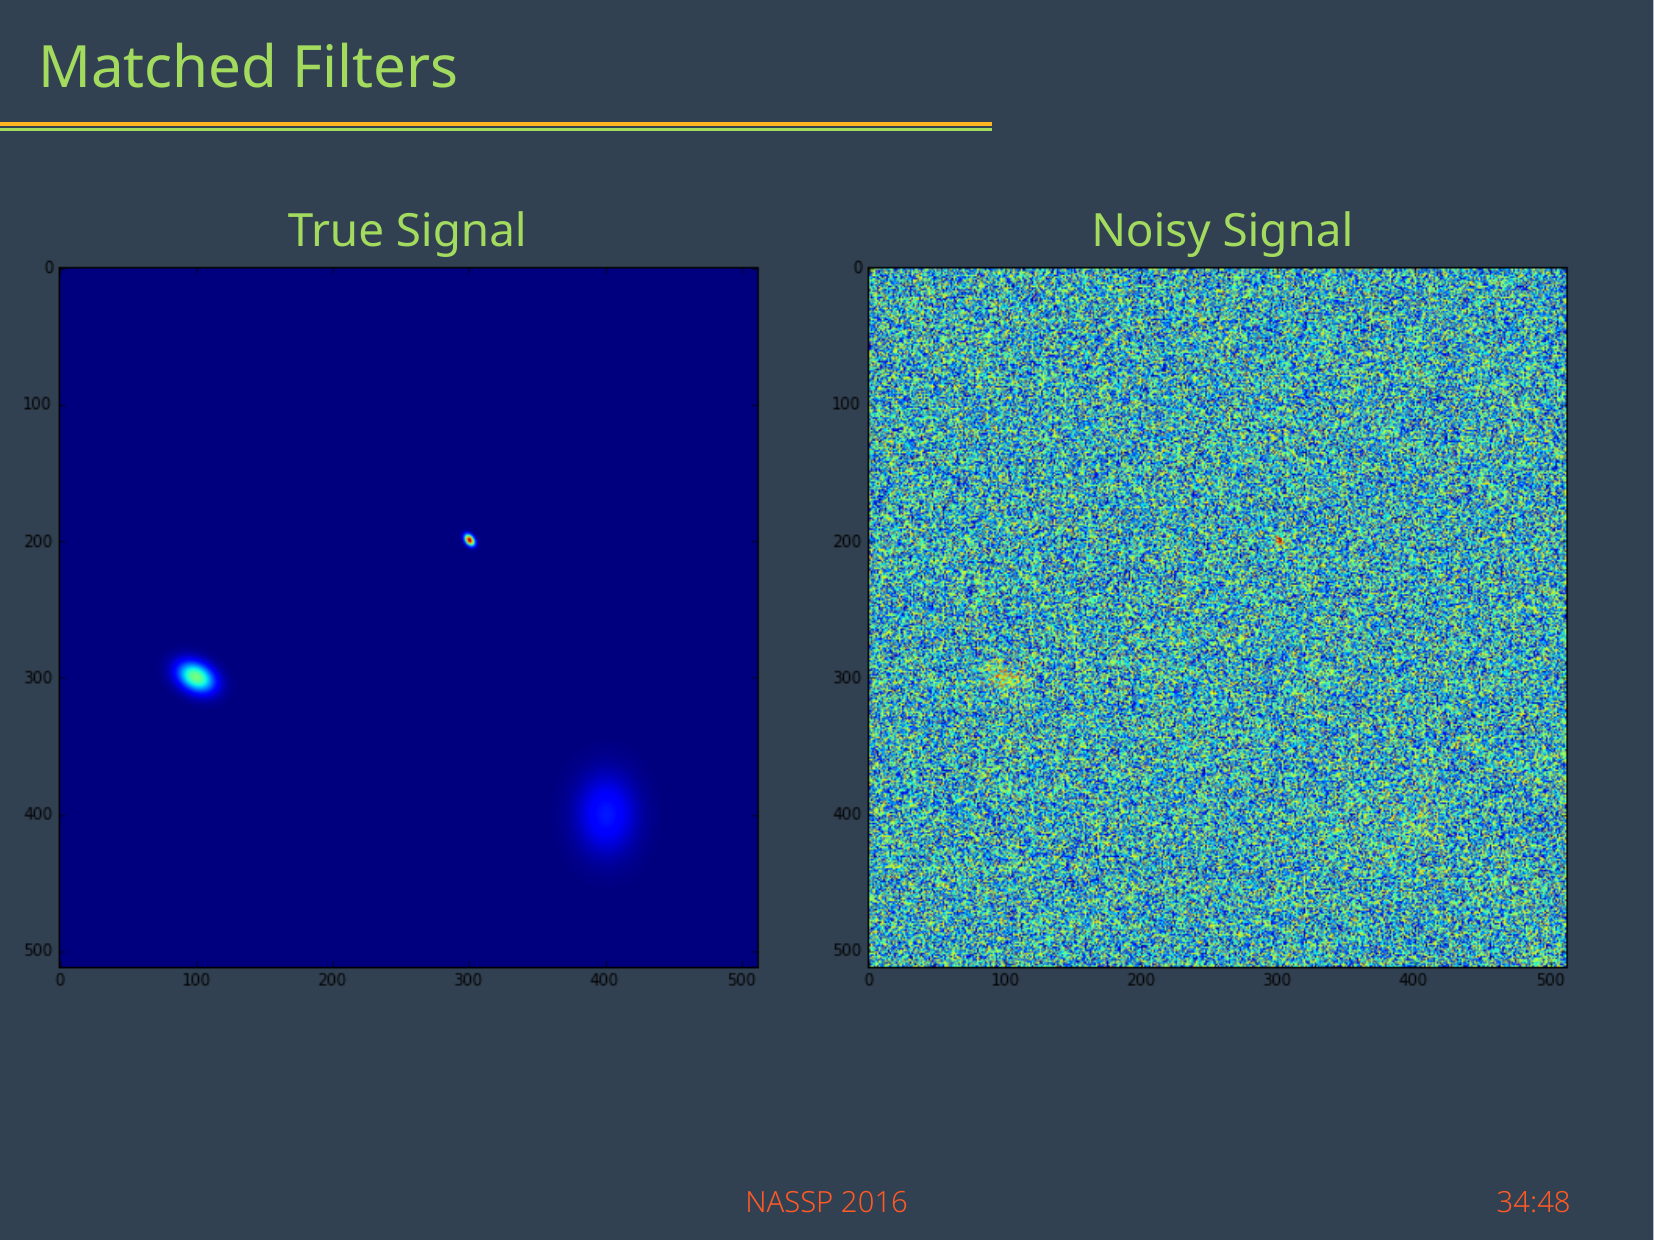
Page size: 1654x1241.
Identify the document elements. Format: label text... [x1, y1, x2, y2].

text_box True Signal [177, 190, 638, 250]
picture [821, 250, 1576, 1000]
picture [12, 250, 767, 1000]
text_box Noisy Signal [992, 190, 1453, 260]
text_box Matched Filters [23, 17, 1300, 103]
